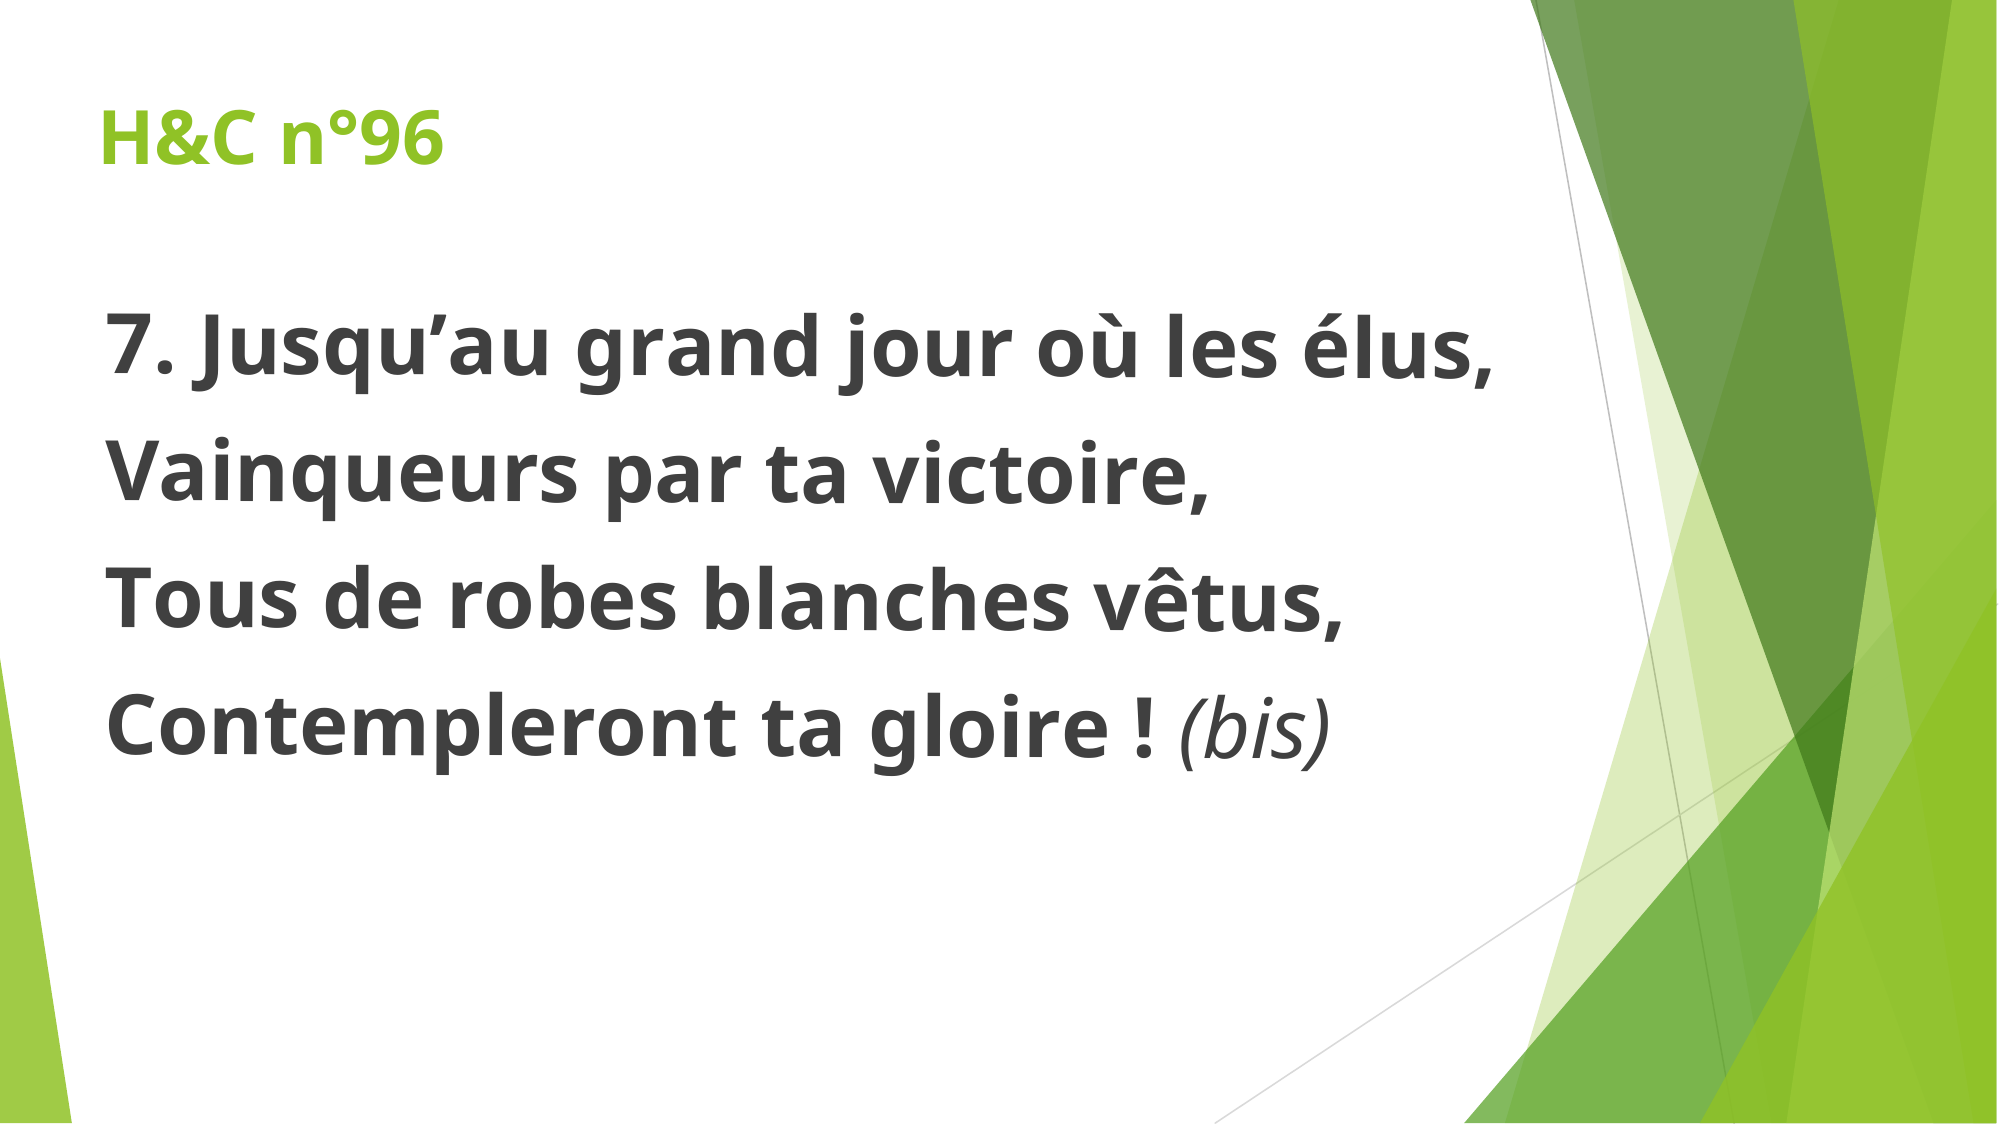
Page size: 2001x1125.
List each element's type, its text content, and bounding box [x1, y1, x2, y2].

text_box H&C n°96 [82, 82, 496, 189]
text_box 7. Jusqu’au grand jour où les élus, Vainqueurs par ta victoire, Tous de robes blanches vêtus, Contempleront ta gloire ! (bis) [88, 267, 1958, 1086]
